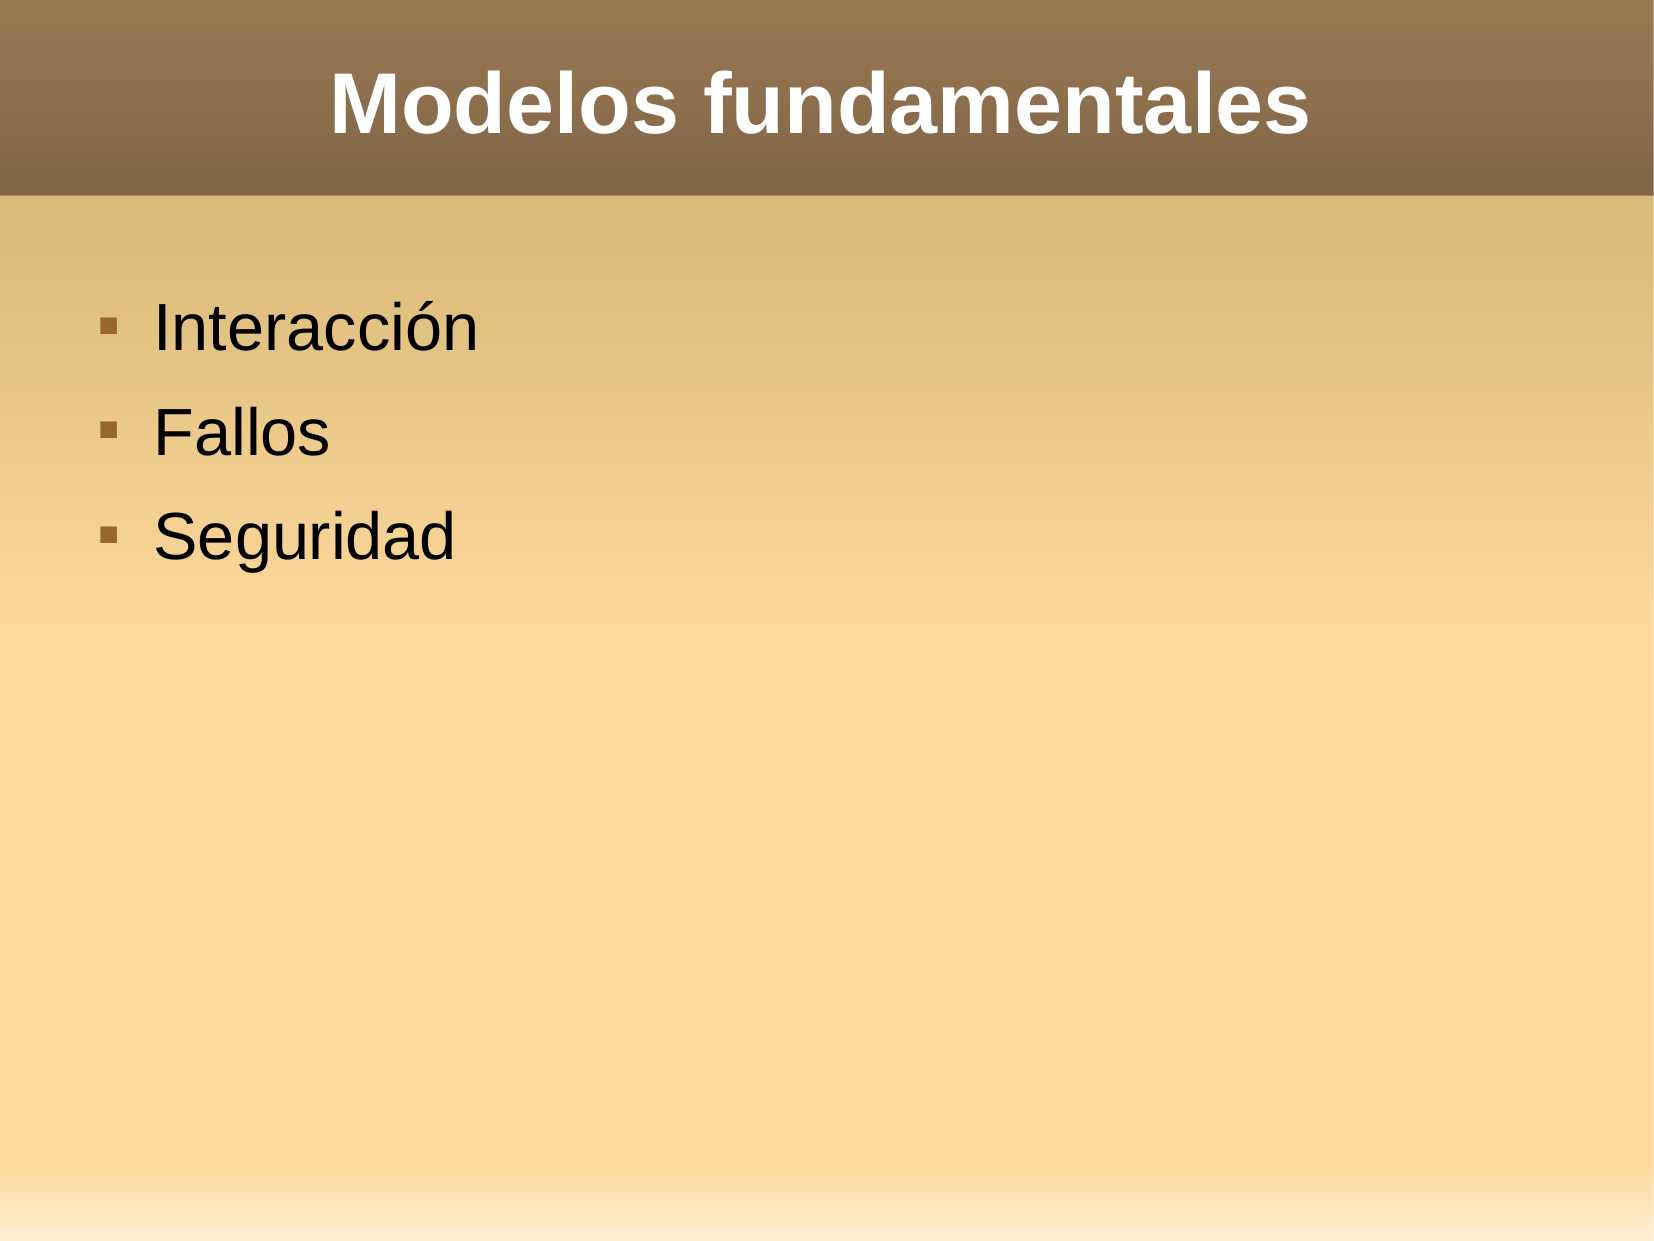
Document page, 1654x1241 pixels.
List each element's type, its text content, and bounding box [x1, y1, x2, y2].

title Modelos fundamentales [76, 0, 1565, 208]
picture [0, 0, 1654, 1241]
list Interacción Fallos Seguridad [82, 290, 1571, 1109]
